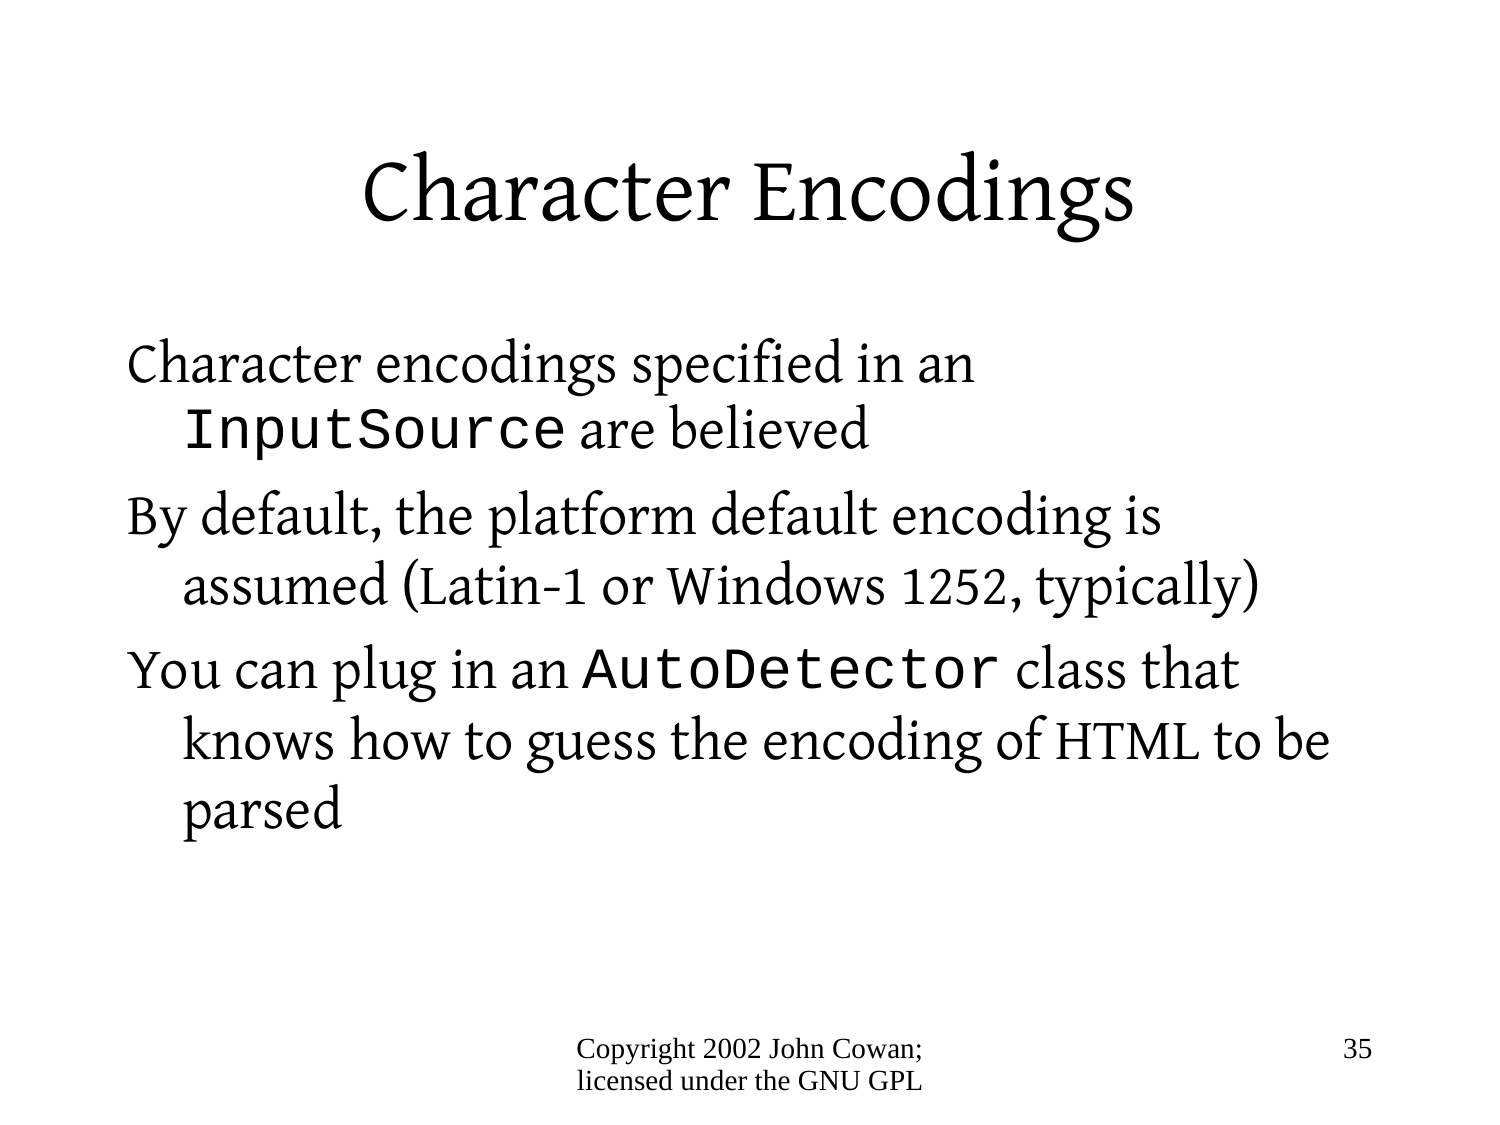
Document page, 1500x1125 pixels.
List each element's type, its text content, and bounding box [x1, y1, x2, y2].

list Character encodings specified in an InputSource are believed By default, the platform default encoding is assumed (Latin-1 or Windows 1252, typically) You can plug in an AutoDetector class that knows how to guess the encoding of HTML to be parsed [112, 324, 1388, 1007]
text_box 35 [1074, 1025, 1388, 1074]
title Character Encodings [112, 99, 1388, 288]
text_box Copyright 2002 John Cowan; licensed under the GNU GPL [512, 1025, 988, 1107]
